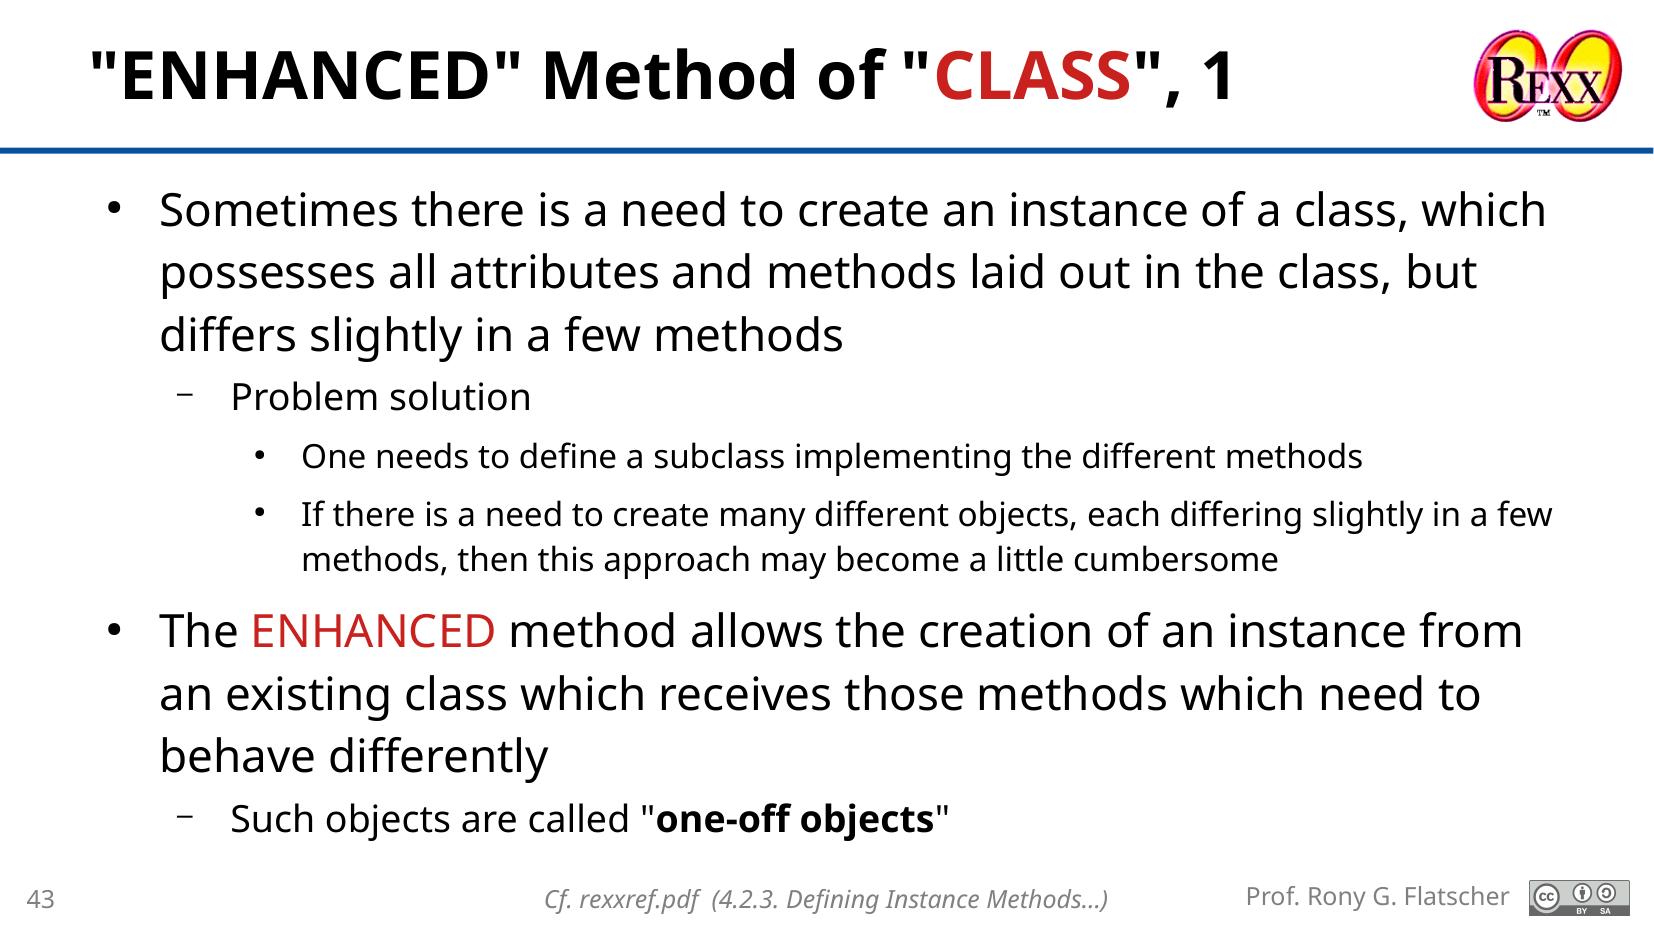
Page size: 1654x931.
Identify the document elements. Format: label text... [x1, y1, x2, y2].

list Sometimes there is a need to create an instance of a class, which possesses all attributes and methods laid out in the class, but differs slightly in a few methods Problem solution One needs to define a subclass implementing the different methods If there is a need to create many different objects, each differing slightly in a few methods, then this approach may become a little cumbersome The ENHANCED method allows the creation of an instance from an existing class which receives those methods which need to behave differently Such objects are called "one-off objects" [88, 177, 1577, 857]
text_box Cf. rexxref.pdf (4.2.3. Defining Instance Methods…) [0, 874, 1654, 922]
title "ENHANCED" Method of "CLASS", 1 [29, 0, 1654, 148]
